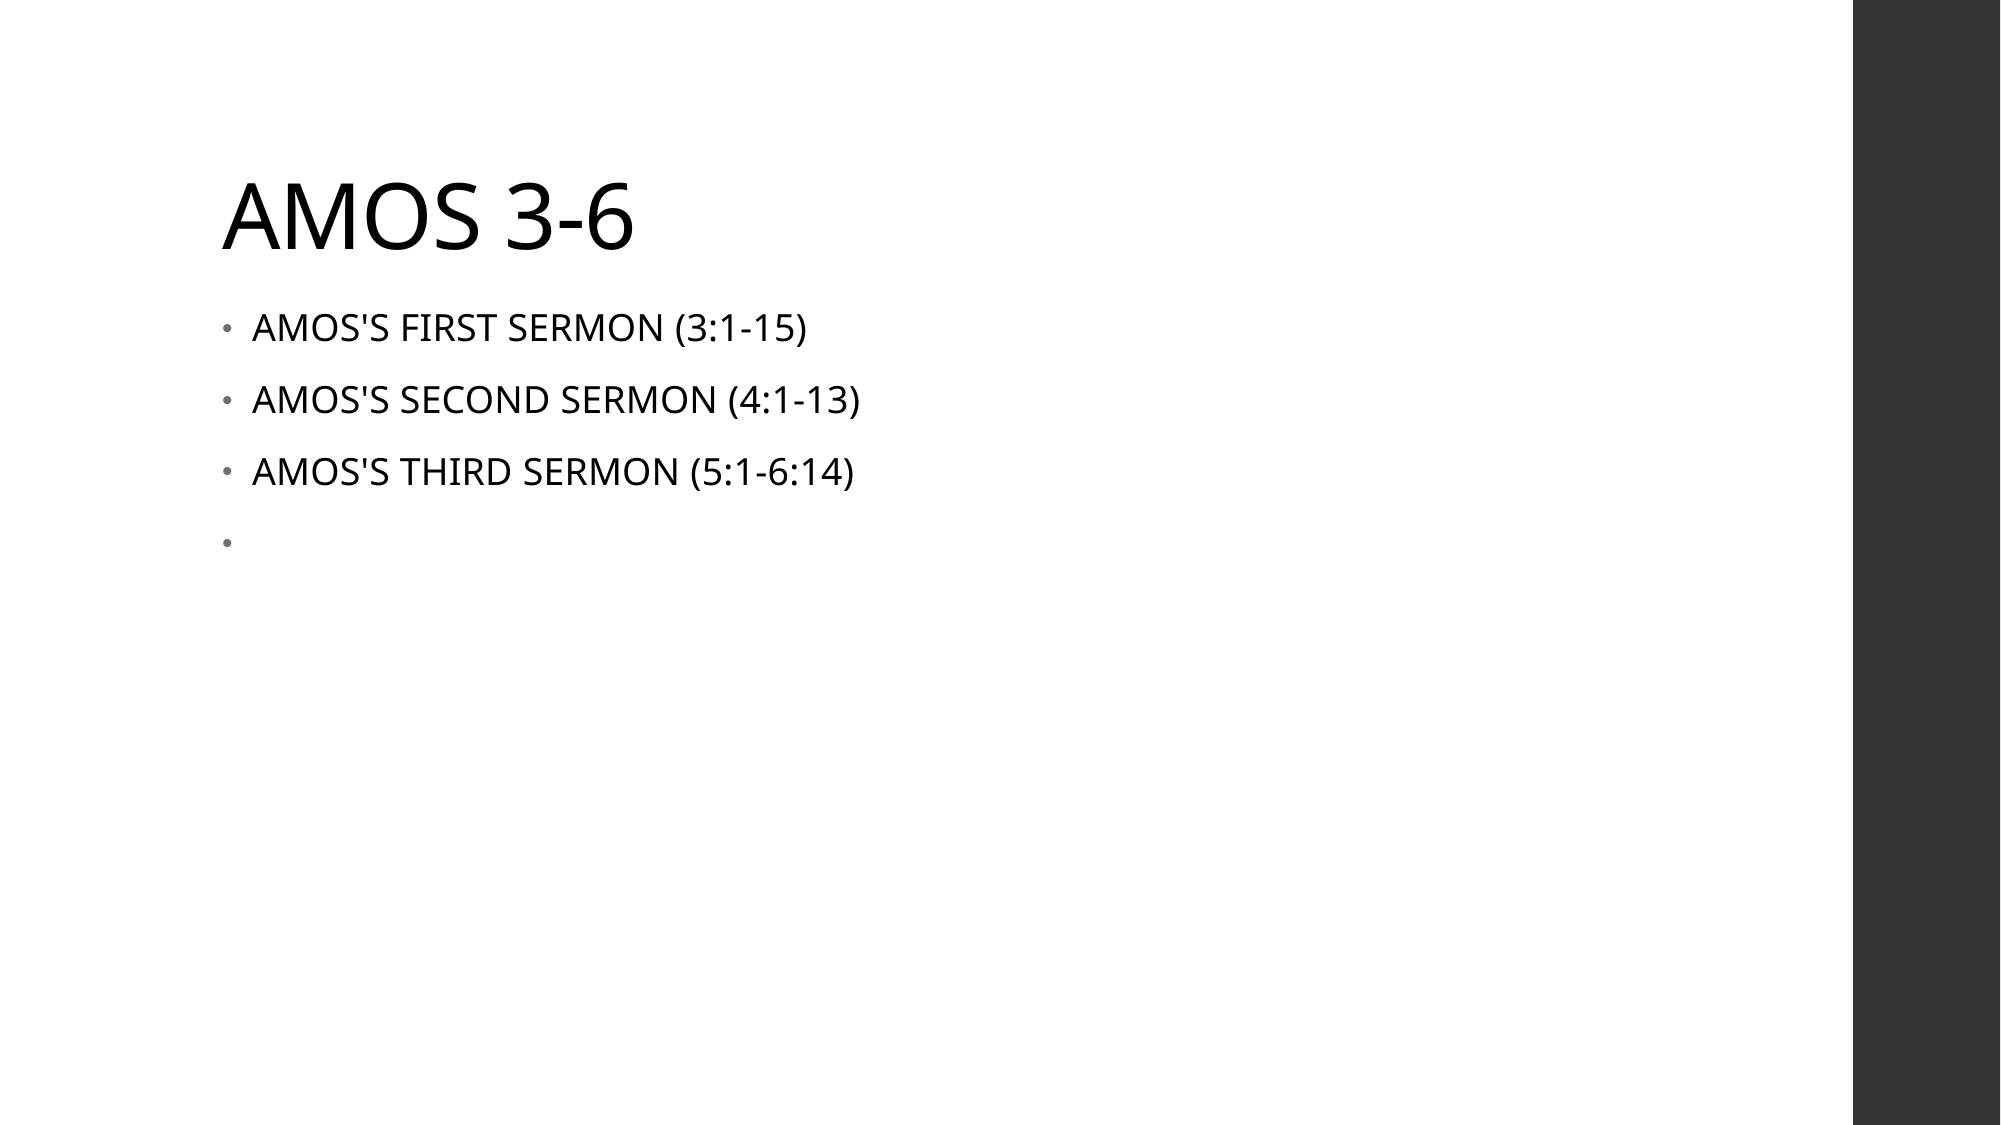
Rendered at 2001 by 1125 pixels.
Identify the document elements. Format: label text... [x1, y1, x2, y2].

list AMOS'S FIRST SERMON (3:1-15) AMOS'S SECOND SERMON (4:1-13) AMOS'S THIRD SERMON (5:1-6:14) [206, 299, 1617, 1014]
title AMOS 3-6 [206, 60, 1797, 278]
